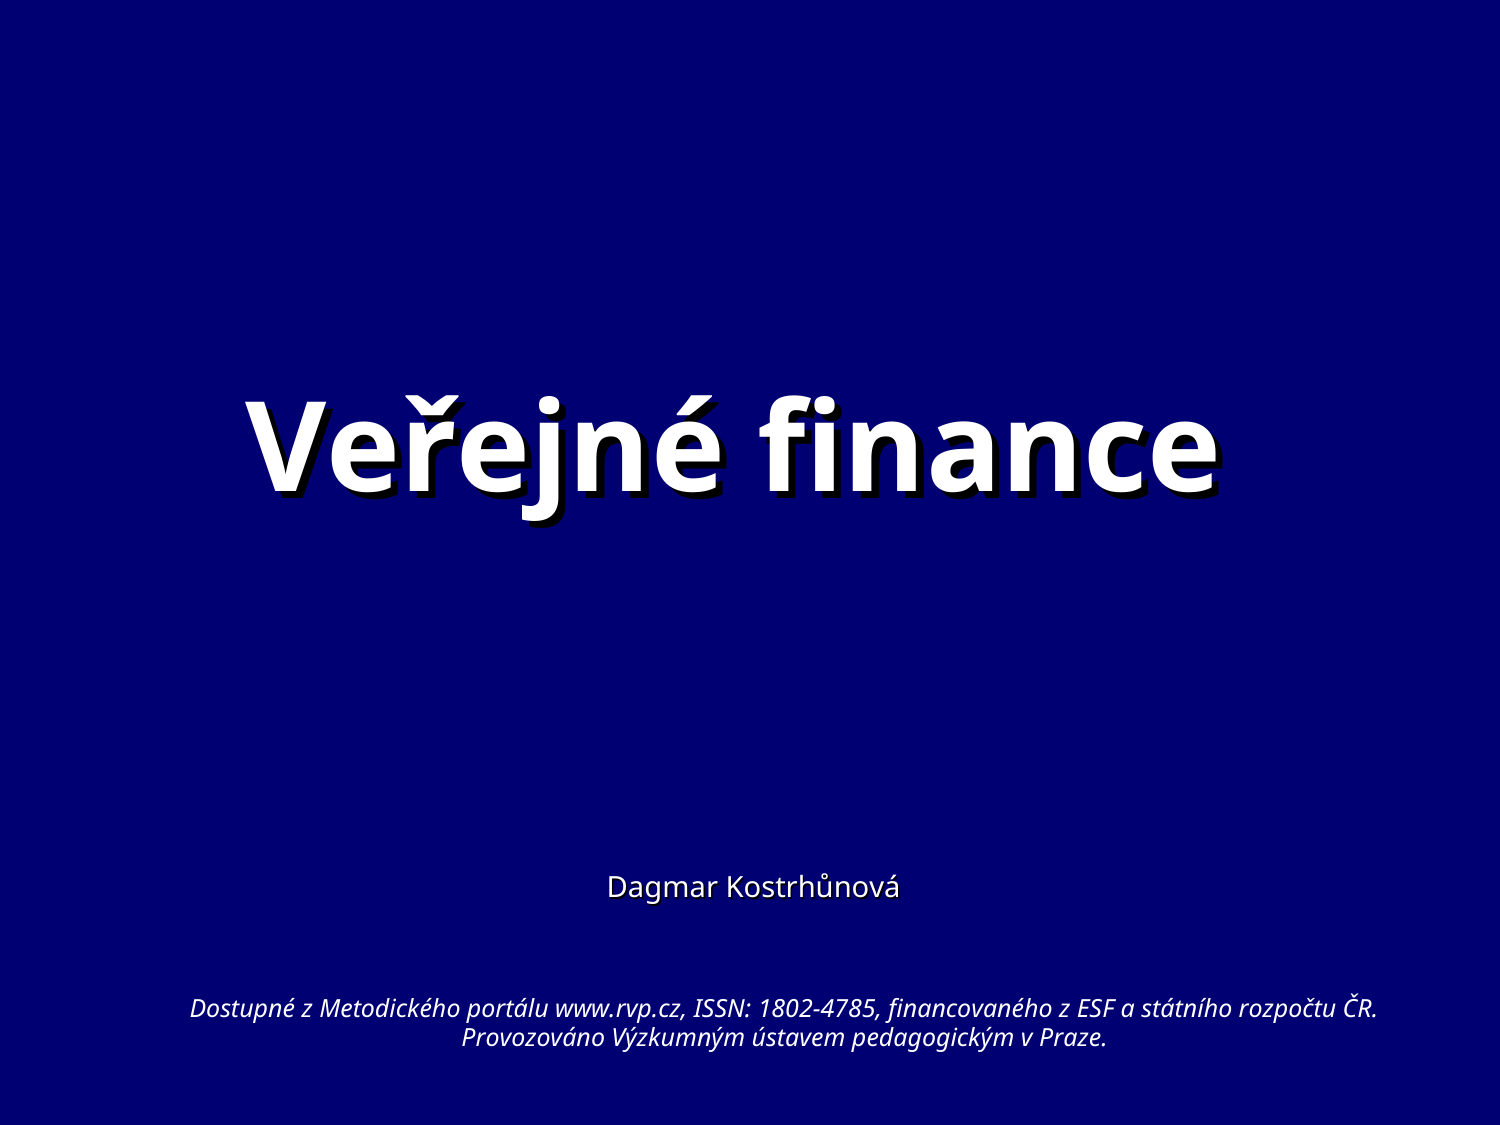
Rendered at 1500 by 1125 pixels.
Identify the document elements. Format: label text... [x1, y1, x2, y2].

title Veřejné finance [112, 299, 1388, 585]
text_box Dostupné z Metodického portálu www.rvp.cz, ISSN: 1802-4785, financovaného z ESF a státního rozpočtu ČR. Provozováno Výzkumným ústavem pedagogickým v Praze. [105, 984, 1465, 1060]
text_box Dagmar Kostrhůnová [225, 653, 1275, 915]
